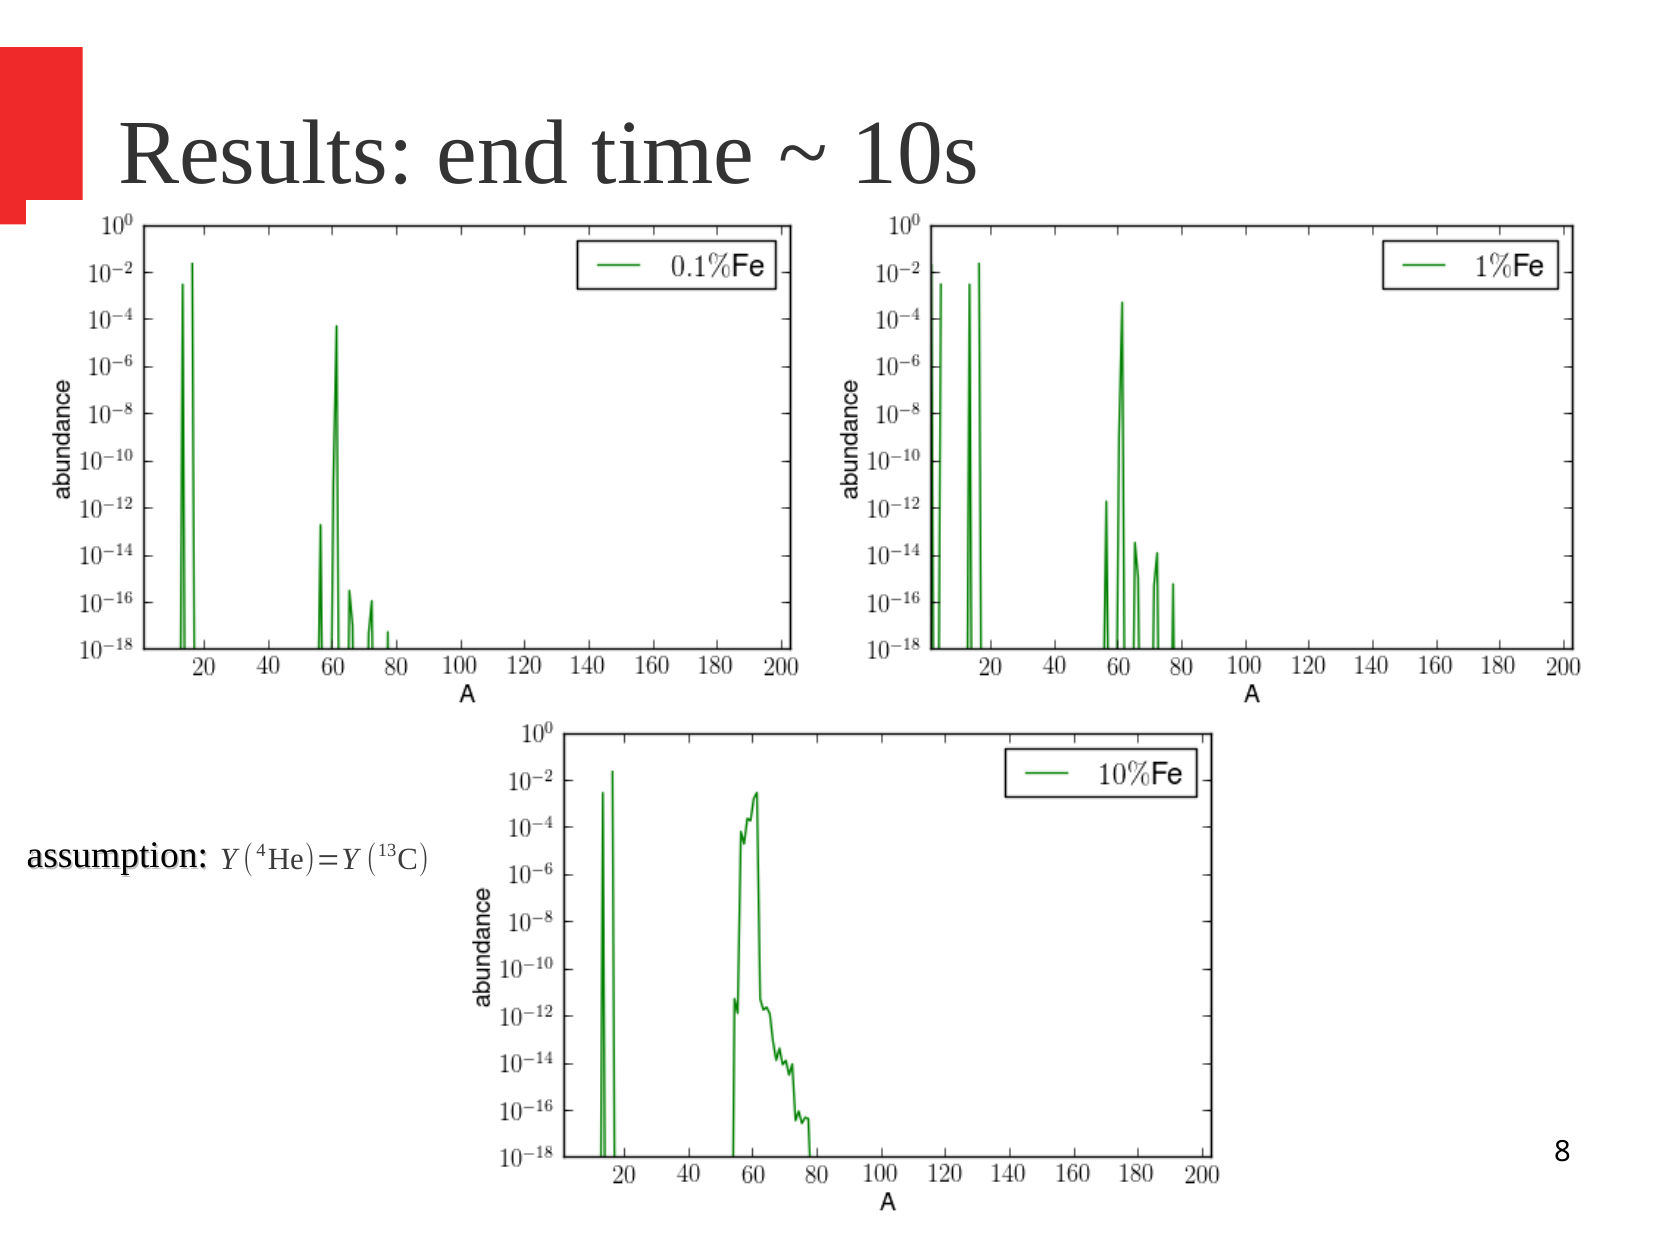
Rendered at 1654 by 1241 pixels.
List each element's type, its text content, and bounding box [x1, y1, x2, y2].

title Results: end time ~ 10s [118, 49, 1571, 200]
chart [672, 997, 791, 1057]
picture [26, 200, 1597, 1241]
chart [212, 838, 438, 880]
text_box assumption: [11, 826, 331, 907]
